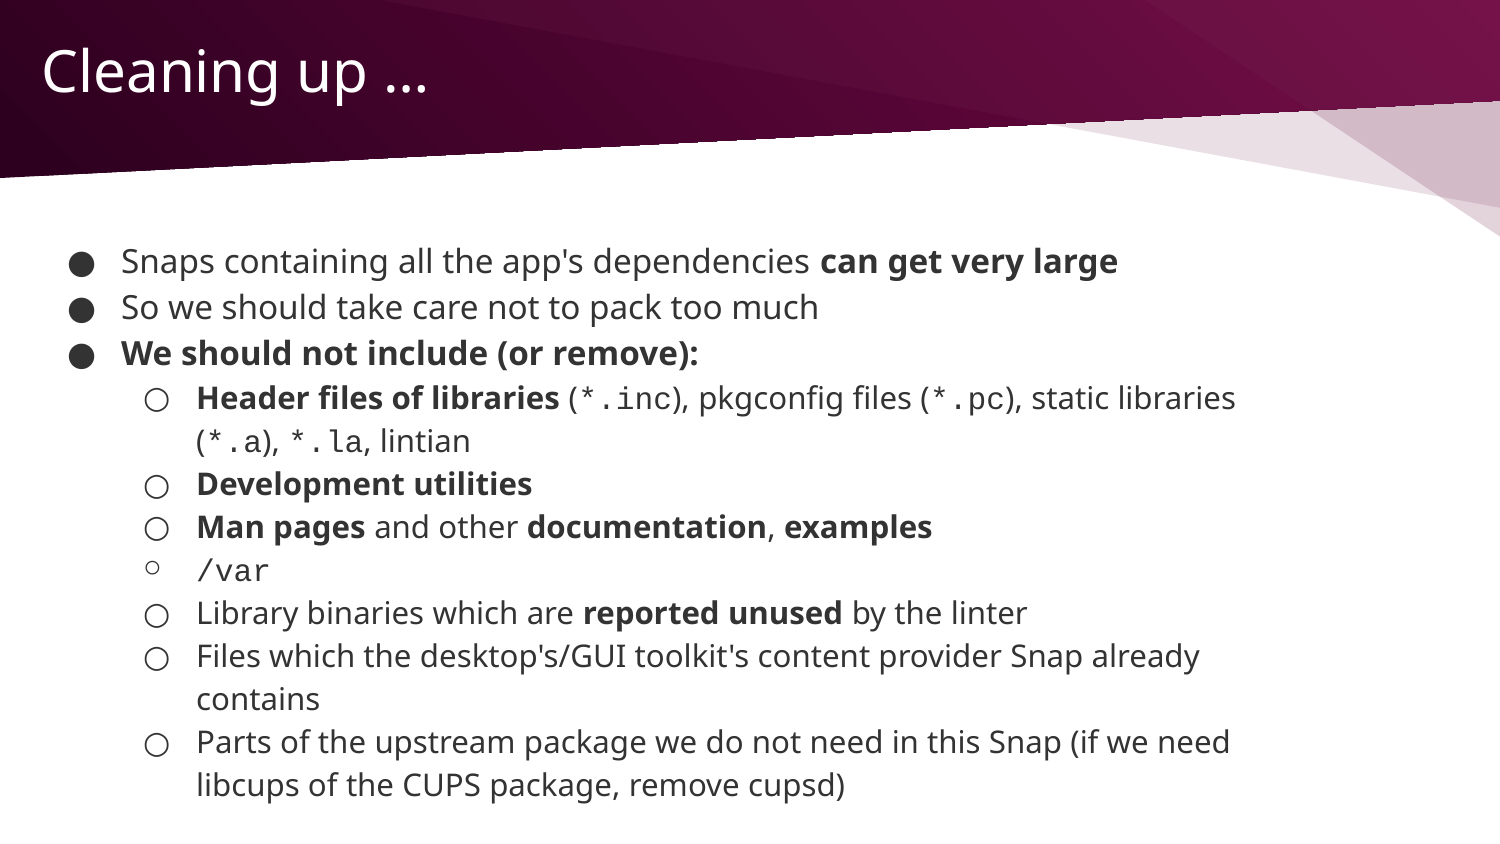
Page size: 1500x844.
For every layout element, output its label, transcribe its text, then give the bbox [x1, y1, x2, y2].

title Cleaning up … [41, 5, 1336, 134]
list Snaps containing all the app's dependencies can get very large So we should take care not to pack too much We should not include (or remove): Header files of libraries (*.inc), pkgconfig files (*.pc), static libraries (*.a), *.la, lintian Development utilities Man pages and other documentation, examples /var Library binaries which are reported unused by the linter Files which the desktop's/GUI toolkit's content provider Snap already contains Parts of the upstream package we do not need in this Snap (if we need libcups of the CUPS package, remove cupsd) [35, 229, 1324, 789]
